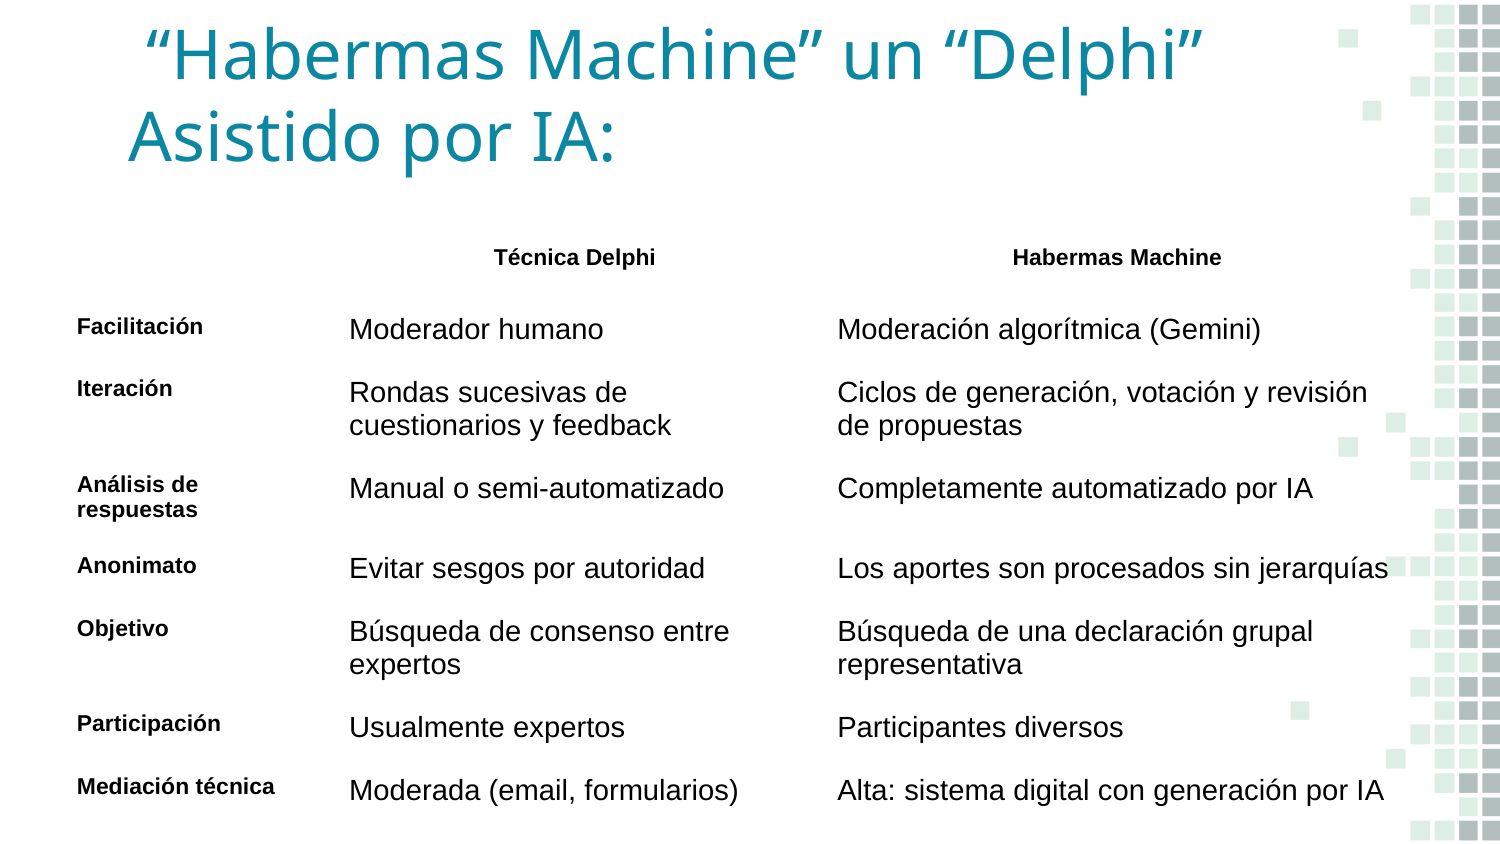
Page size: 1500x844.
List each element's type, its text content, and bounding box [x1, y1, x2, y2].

table_cell Participación [62, 696, 334, 759]
table_header Técnica Delphi [334, 226, 822, 298]
table_cell Facilitación [62, 298, 334, 361]
table_cell Manual o semi-automatizado [334, 457, 822, 538]
table_cell Usualmente expertos [334, 696, 822, 759]
table_cell Evitar sesgos por autoridad [334, 538, 822, 600]
table_cell Mediación técnica [62, 759, 334, 821]
table_cell Moderada (email, formularios) [334, 759, 822, 821]
table_cell Alta: sistema digital con generación por IA [822, 759, 1412, 821]
table_cell Moderador humano [334, 298, 822, 361]
table_cell Ciclos de generación, votación y revisión de propuestas [822, 361, 1412, 457]
table_cell Anonimato [62, 538, 334, 600]
table_cell Participantes diversos [822, 696, 1412, 759]
table_cell Análisis de respuestas [62, 457, 334, 538]
table_cell Objetivo [62, 600, 334, 696]
table_cell Los aportes son procesados sin jerarquías [822, 538, 1412, 600]
table_cell Rondas sucesivas de cuestionarios y feedback [334, 361, 822, 457]
table_cell Iteración [62, 361, 334, 457]
table_cell Moderación algorítmica (Gemini) [822, 298, 1412, 361]
table_cell Completamente automatizado por IA [822, 457, 1412, 538]
picture [0, 0, 1500, 844]
table_cell Búsqueda de consenso entre expertos [334, 600, 822, 696]
table_header Habermas Machine [822, 226, 1412, 298]
table_header [62, 226, 334, 298]
title “Habermas Machine” un “Delphi” Asistido por IA: [113, 49, 1443, 191]
table_cell Búsqueda de una declaración grupal representativa [822, 600, 1412, 696]
